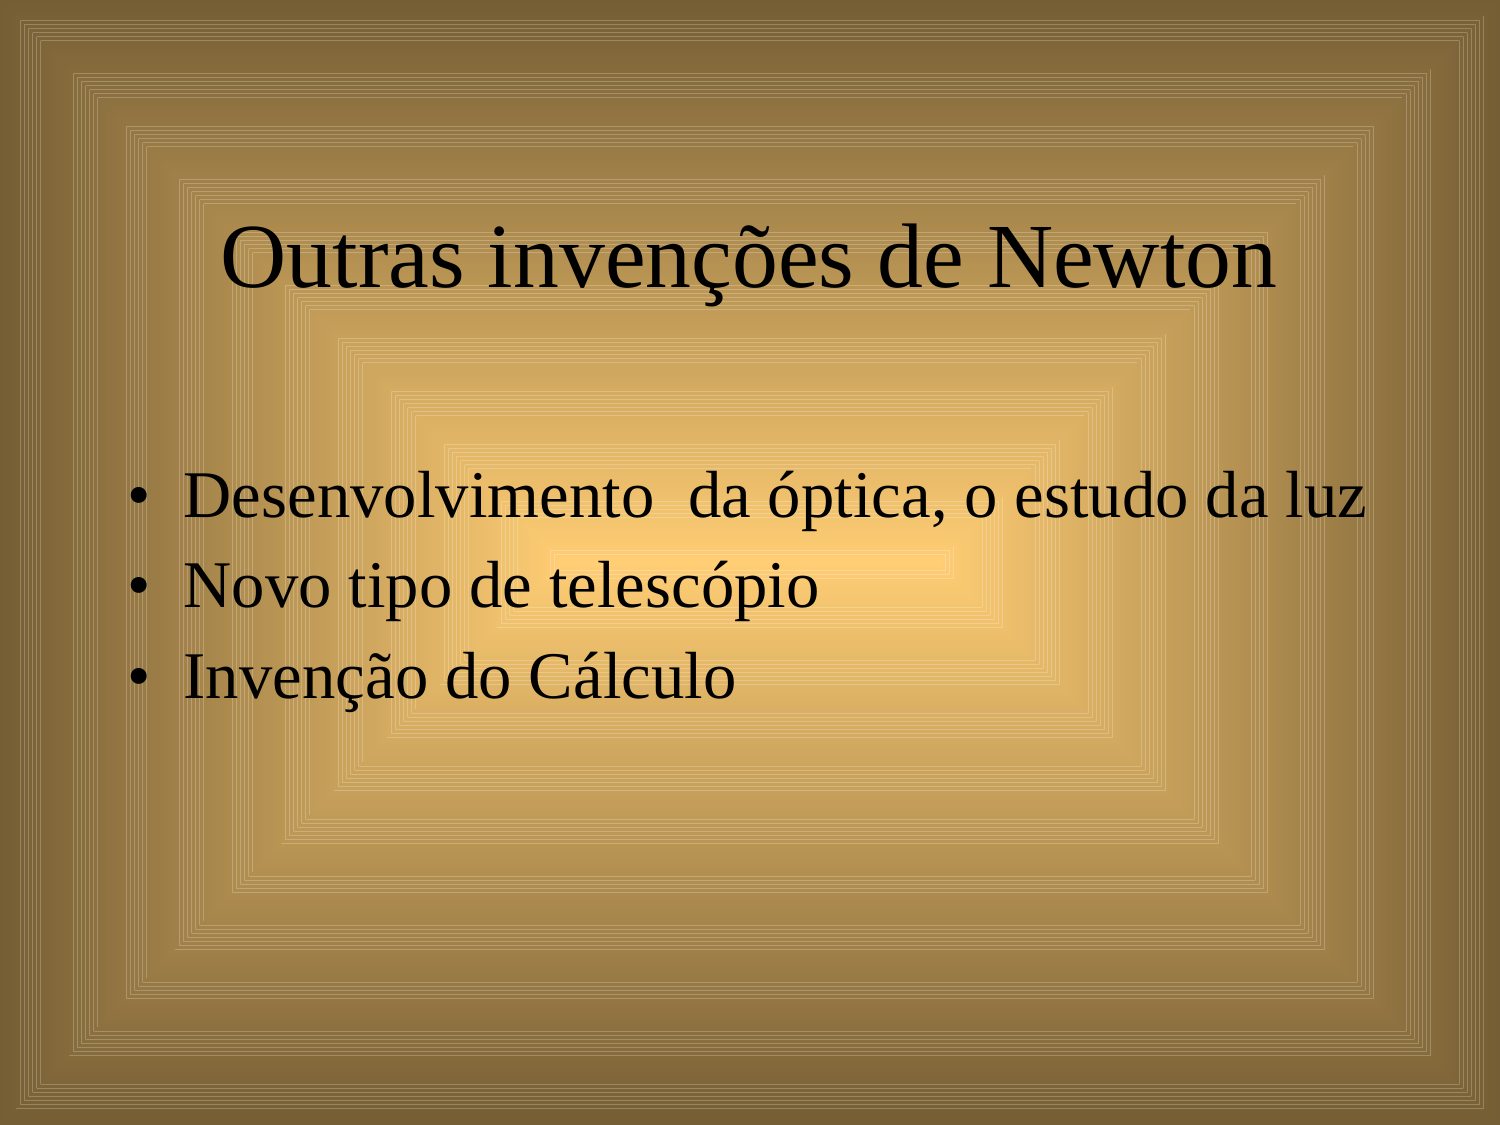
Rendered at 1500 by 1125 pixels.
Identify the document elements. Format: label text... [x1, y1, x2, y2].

title Outras invenções de Newton [112, 162, 1388, 351]
list Desenvolvimento da óptica, o estudo da luz Novo tipo de telescópio Invenção do Cálculo [112, 449, 1388, 951]
